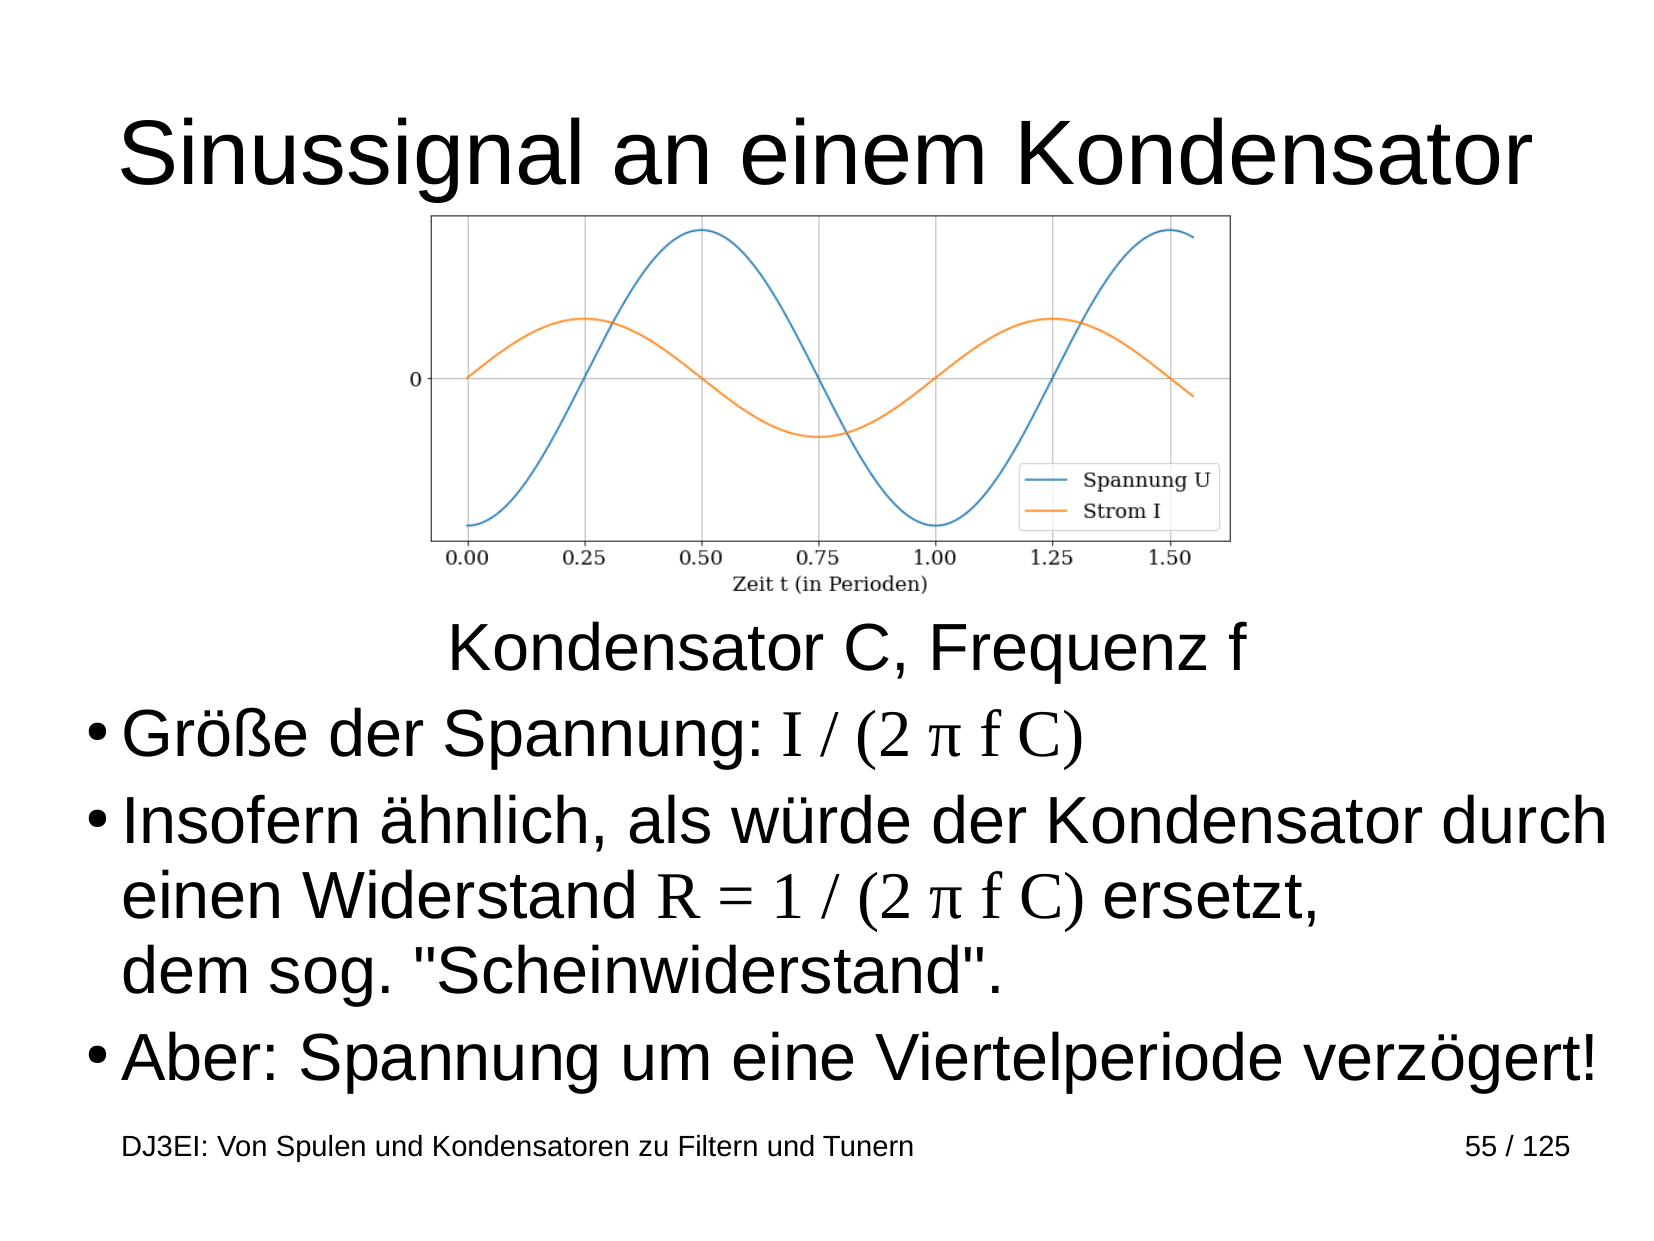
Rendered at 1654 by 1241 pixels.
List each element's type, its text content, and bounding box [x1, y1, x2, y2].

text_box Kondensator C, Frequenz f Größe der Spannung: I / (2 π f C) Insofern ähnlich, als würde der Kondensator durch einen Widerstand R = 1 / (2 π f C) ersetzt, dem sog. "Scheinwiderstand". Aber: Spannung um eine Viertelperiode verzögert! [70, 602, 1630, 1123]
picture [401, 207, 1237, 603]
title Sinussignal an einem Kondensator [82, 49, 1571, 257]
